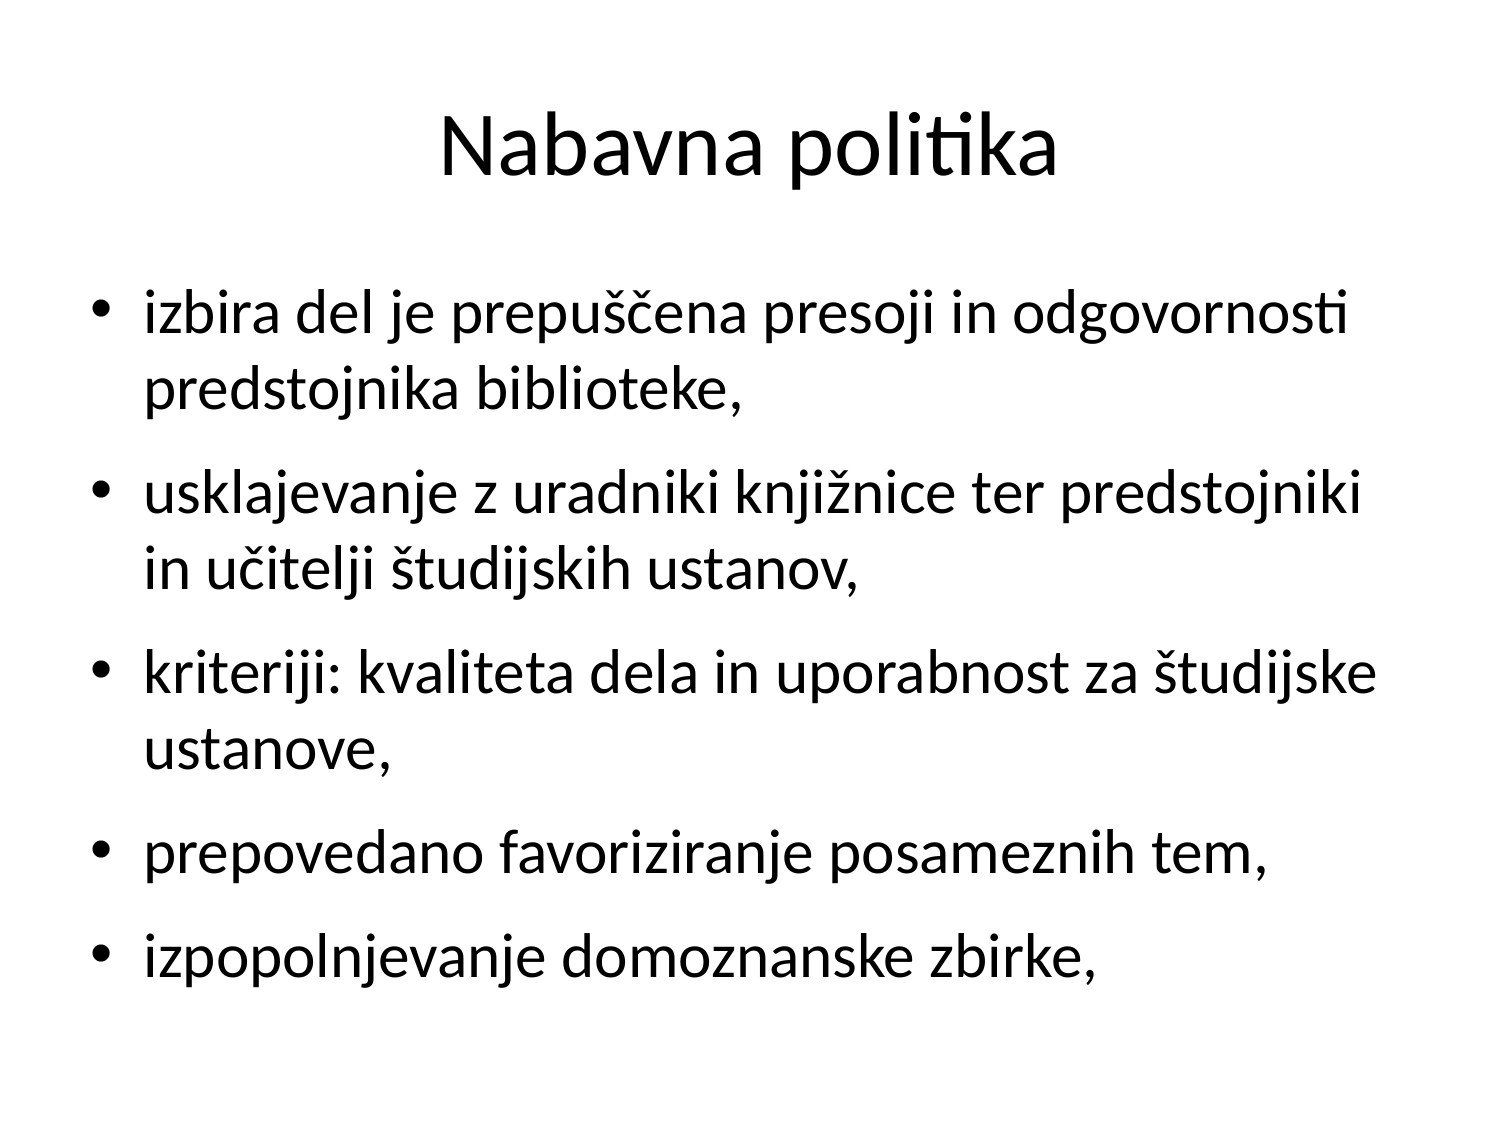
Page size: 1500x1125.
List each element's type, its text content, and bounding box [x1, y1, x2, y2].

list izbira del je prepuščena presoji in odgovornosti predstojnika biblioteke, usklajevanje z uradniki knjižnice ter predstojniki in učitelji študijskih ustanov, kriteriji: kvaliteta dela in uporabnost za študijske ustanove, prepovedano favoriziranje posameznih tem, izpopolnjevanje domoznanske zbirke, [75, 262, 1425, 1005]
title Nabavna politika [75, 45, 1425, 233]
